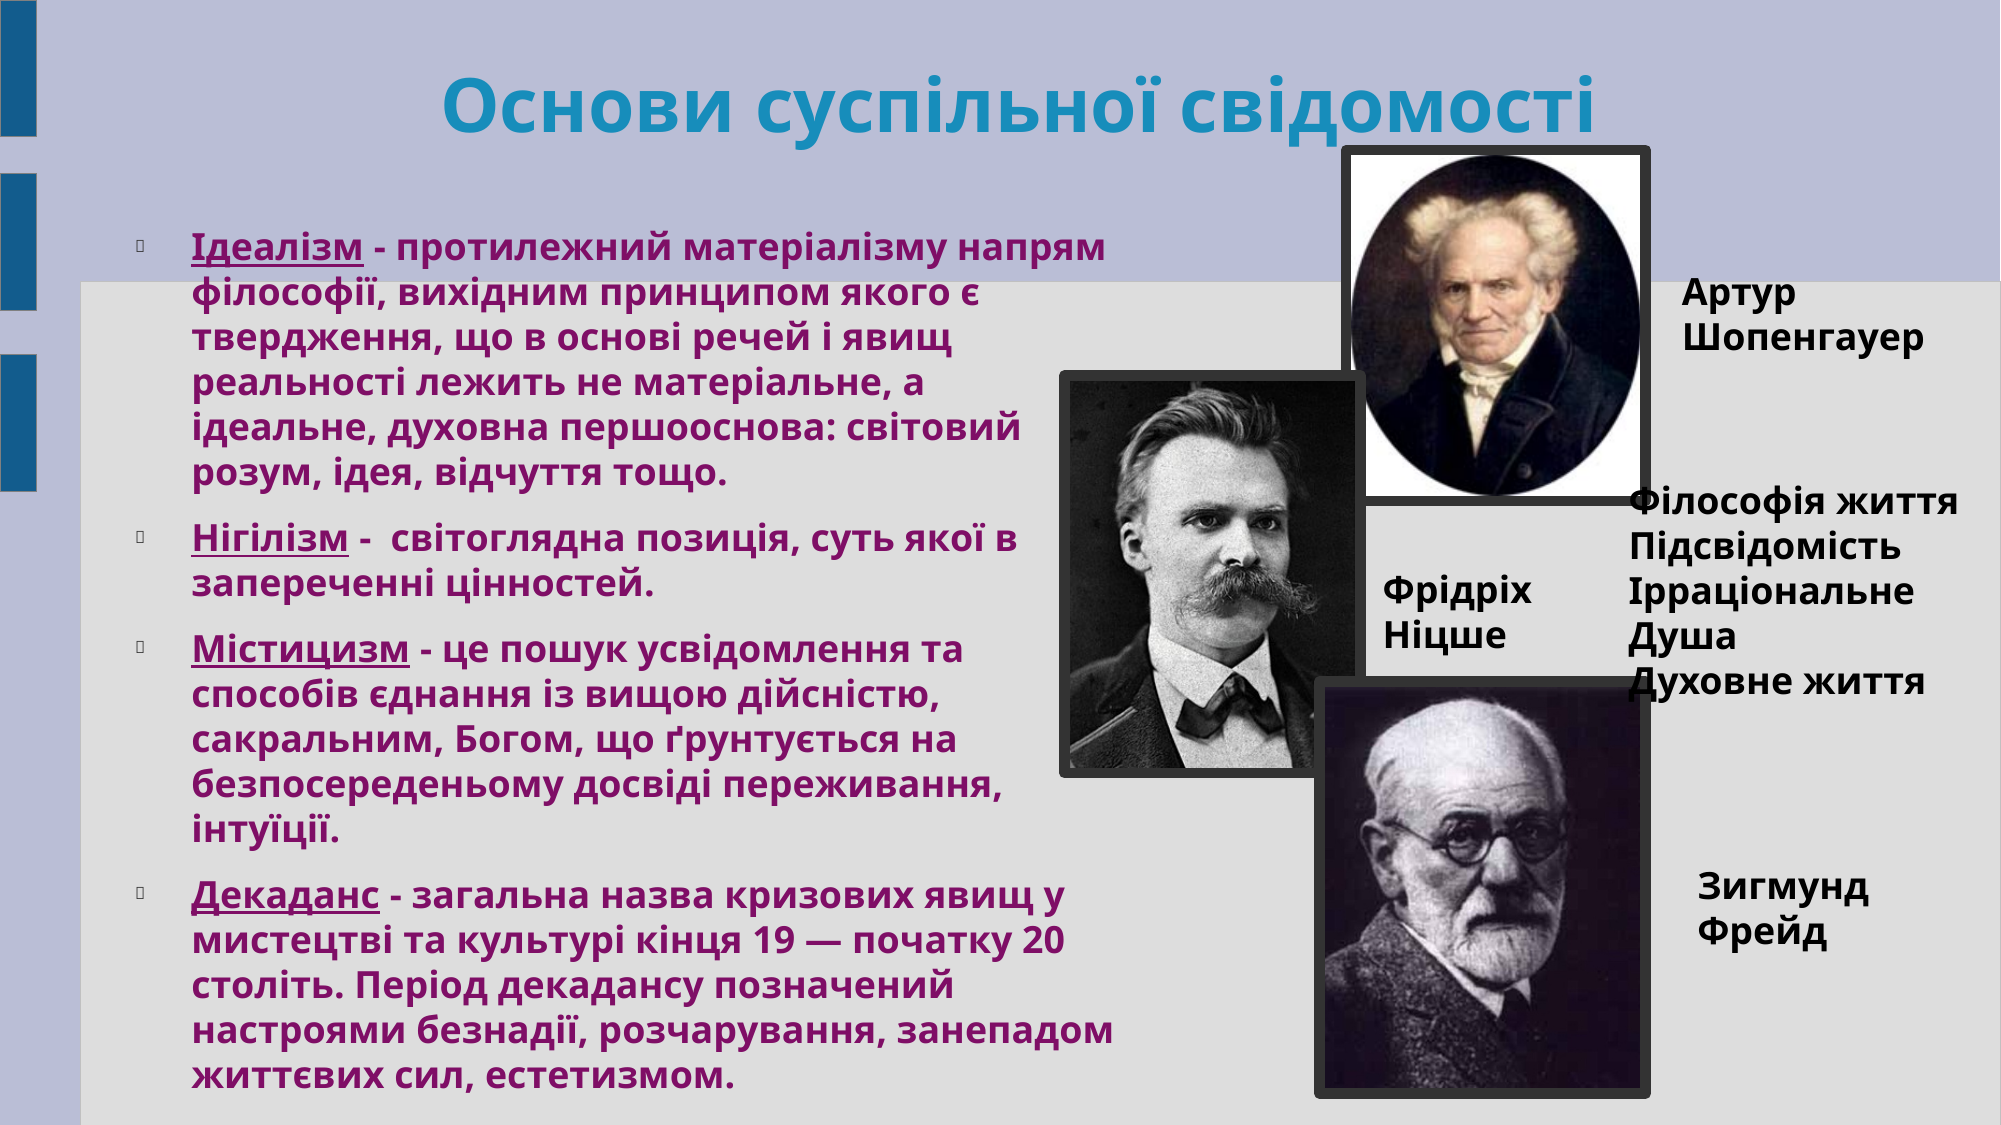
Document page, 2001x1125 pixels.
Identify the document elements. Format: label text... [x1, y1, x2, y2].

text_box Філософія життя Підсвідомість Ірраціональне Душа Духовне життя [1613, 469, 1975, 710]
picture [1324, 686, 1641, 1089]
text_box Зигмунд Фрейд [1682, 854, 1894, 960]
text_box Артур Шопенгауер [1667, 260, 1940, 366]
picture [1351, 155, 1641, 496]
title Основи суспільної свідомості [425, 50, 1888, 261]
picture [1069, 380, 1356, 769]
text_box Фрідріх Ніцше [1368, 558, 1557, 664]
list Ідеалізм - протилежний матеріалізму напрям філософії, вихідним принципом якого є твердження, що в основі речей і явищ реальності лежить не матеріальне, а ідеальне, духовна першооснова: світовий розум, ідея, відчуття тощо. Нігілізм - світоглядна позиція, суть якої в запереченні цінностей. Містицизм - це пошук усвідомлення та способів єднання із вищою дійсністю, сакральним, Богом, що ґрунтується на безпосереденьому досвіді переживання, інтуїції. Декаданс - загальна назва кризових явищ у мистецтві та культурі кінця 19 — початку 20 століть. Період декадансу позначений настроями безнадії, розчарування, занепадом життєвих сил, естетизмом. [120, 215, 1133, 1100]
